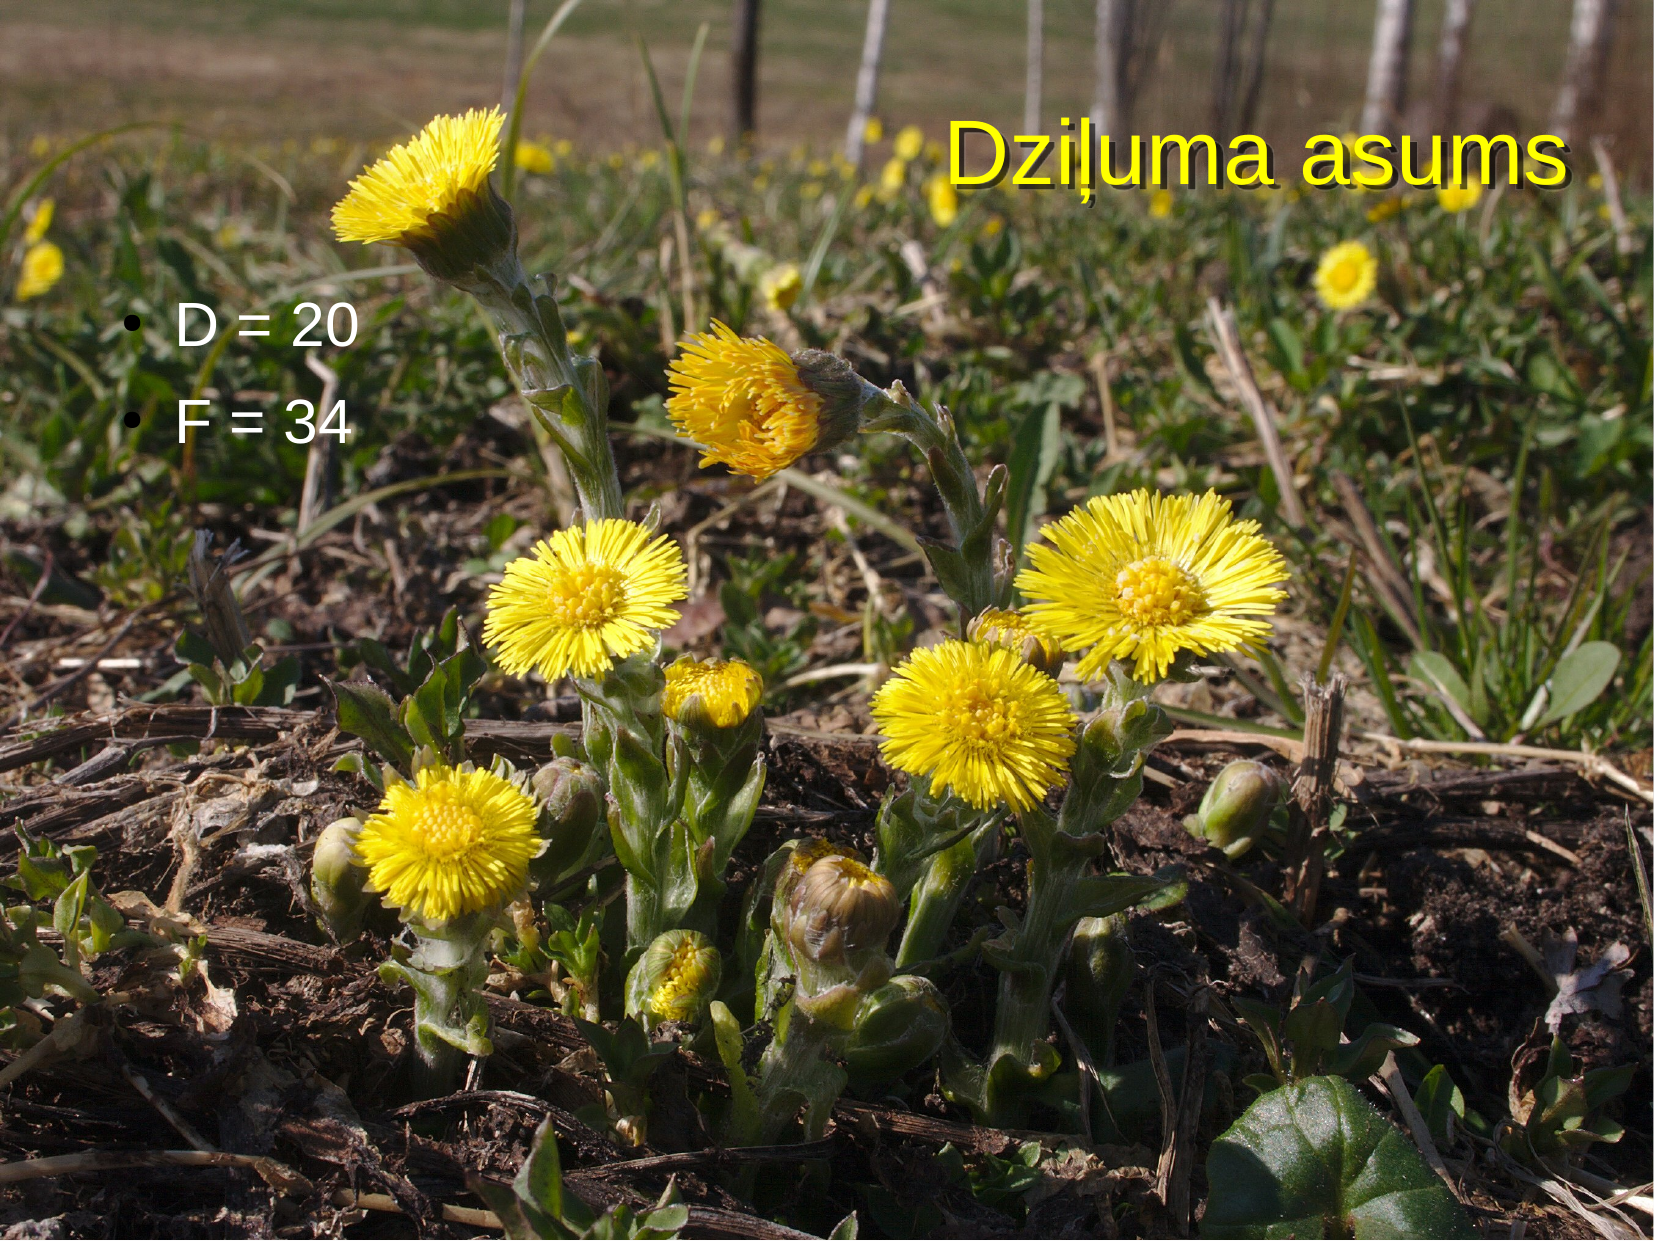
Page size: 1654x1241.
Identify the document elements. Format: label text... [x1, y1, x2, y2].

picture [0, 0, 1654, 1241]
title Dziļuma asums [82, 49, 1571, 257]
list D = 20 F = 34 [37, 290, 1620, 1010]
